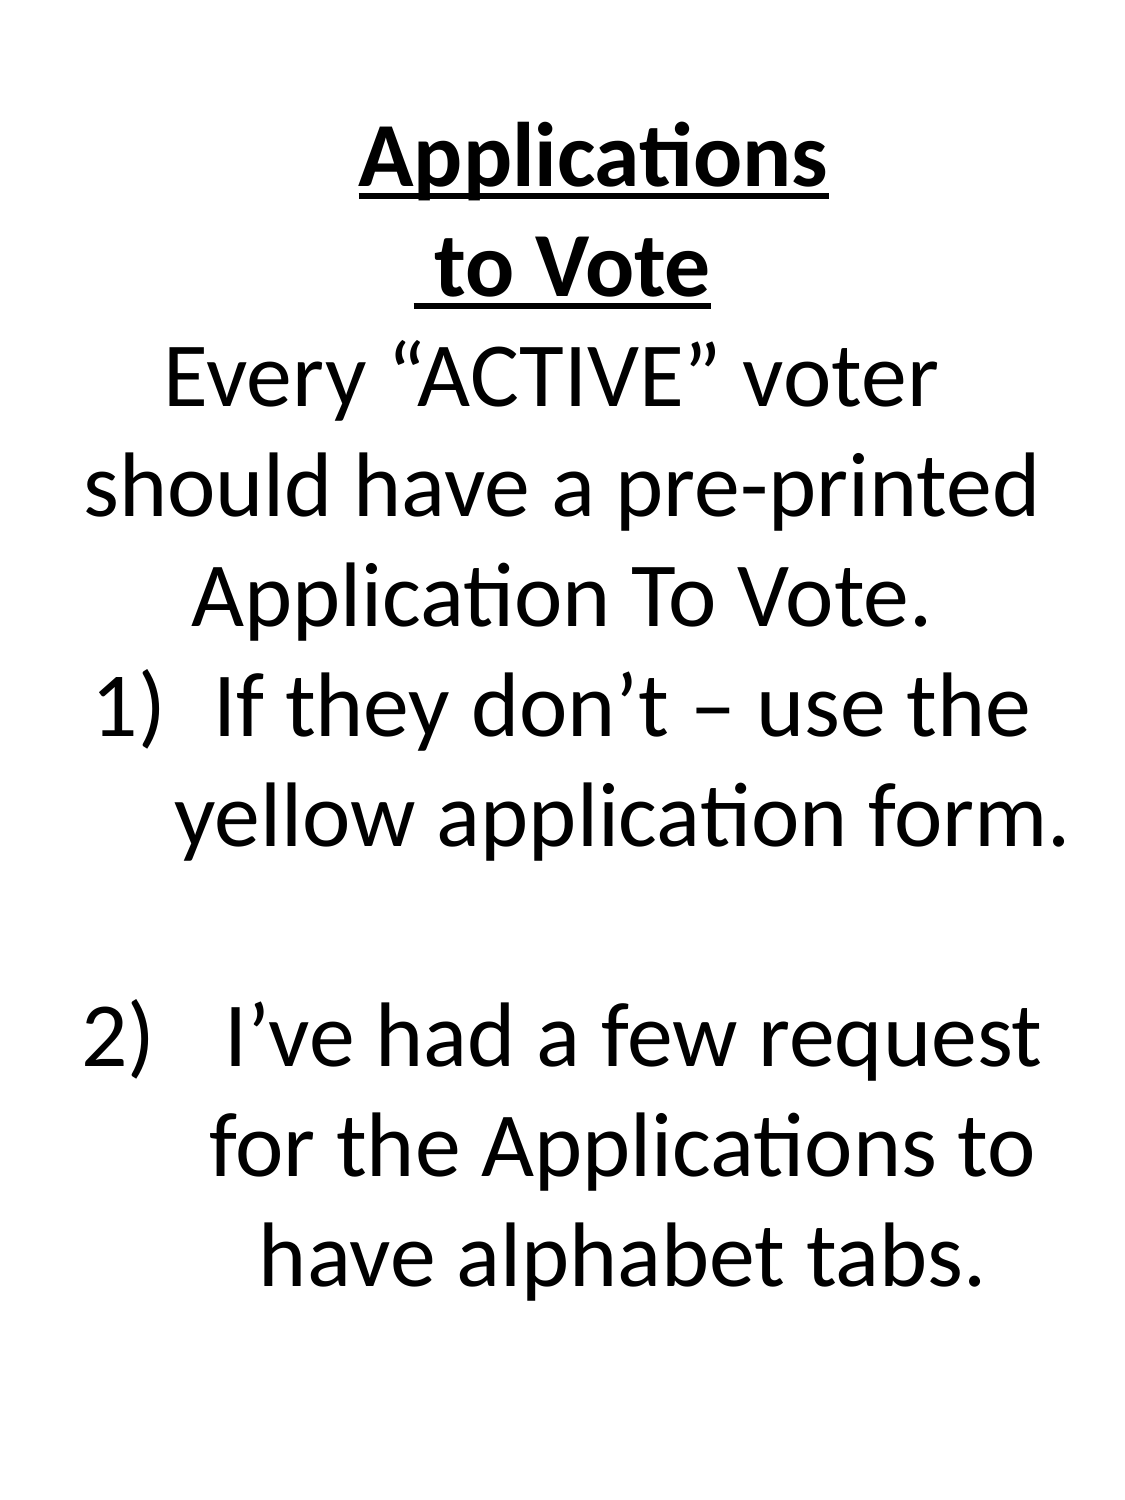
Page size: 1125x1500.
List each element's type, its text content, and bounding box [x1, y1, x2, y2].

text_box Applications to Vote Every “ACTIVE” voter should have a pre-printed Application To Vote. If they don’t – use the yellow application form. I’ve had a few request for the Applications to have alphabet tabs. [37, 12, 1088, 1388]
